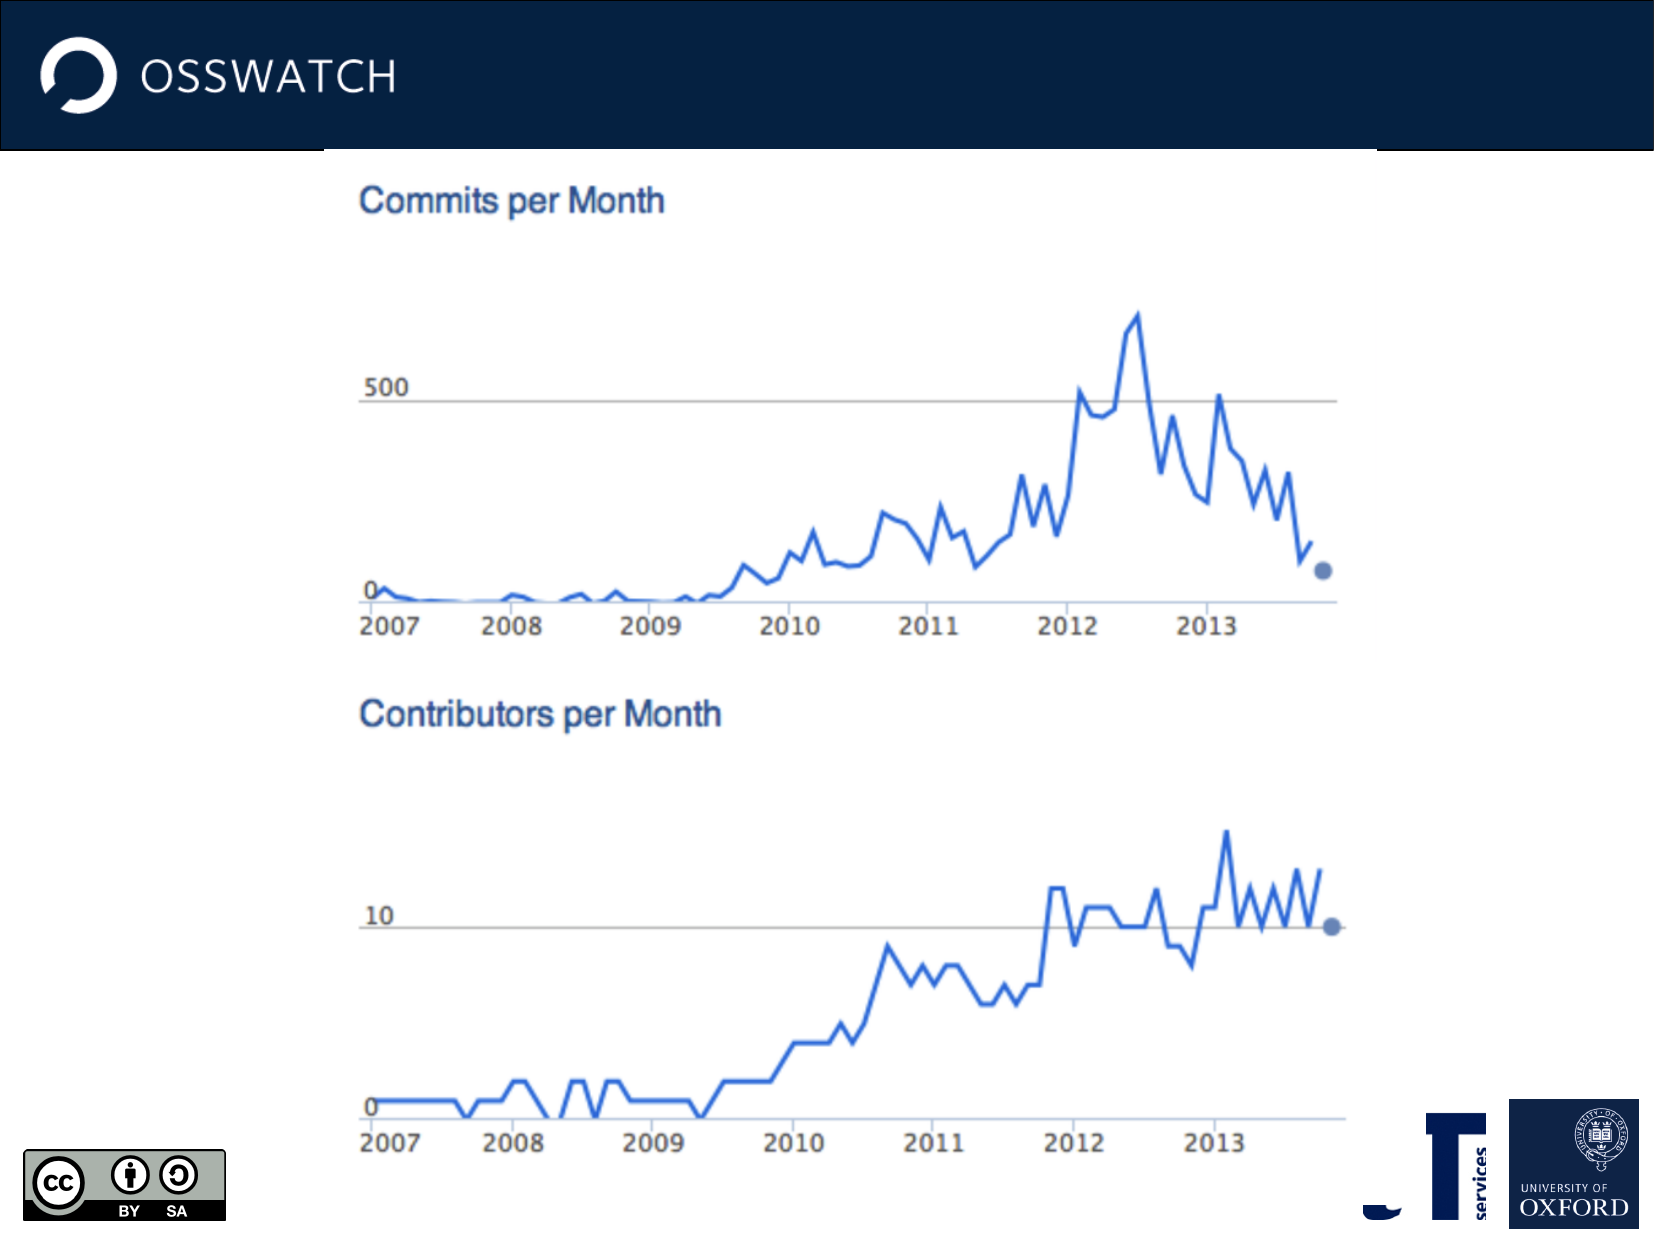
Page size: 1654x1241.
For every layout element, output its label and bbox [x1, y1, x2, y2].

picture [324, 149, 1486, 1220]
picture [1509, 1099, 1639, 1229]
picture [23, 1149, 226, 1221]
picture [12, 12, 426, 141]
